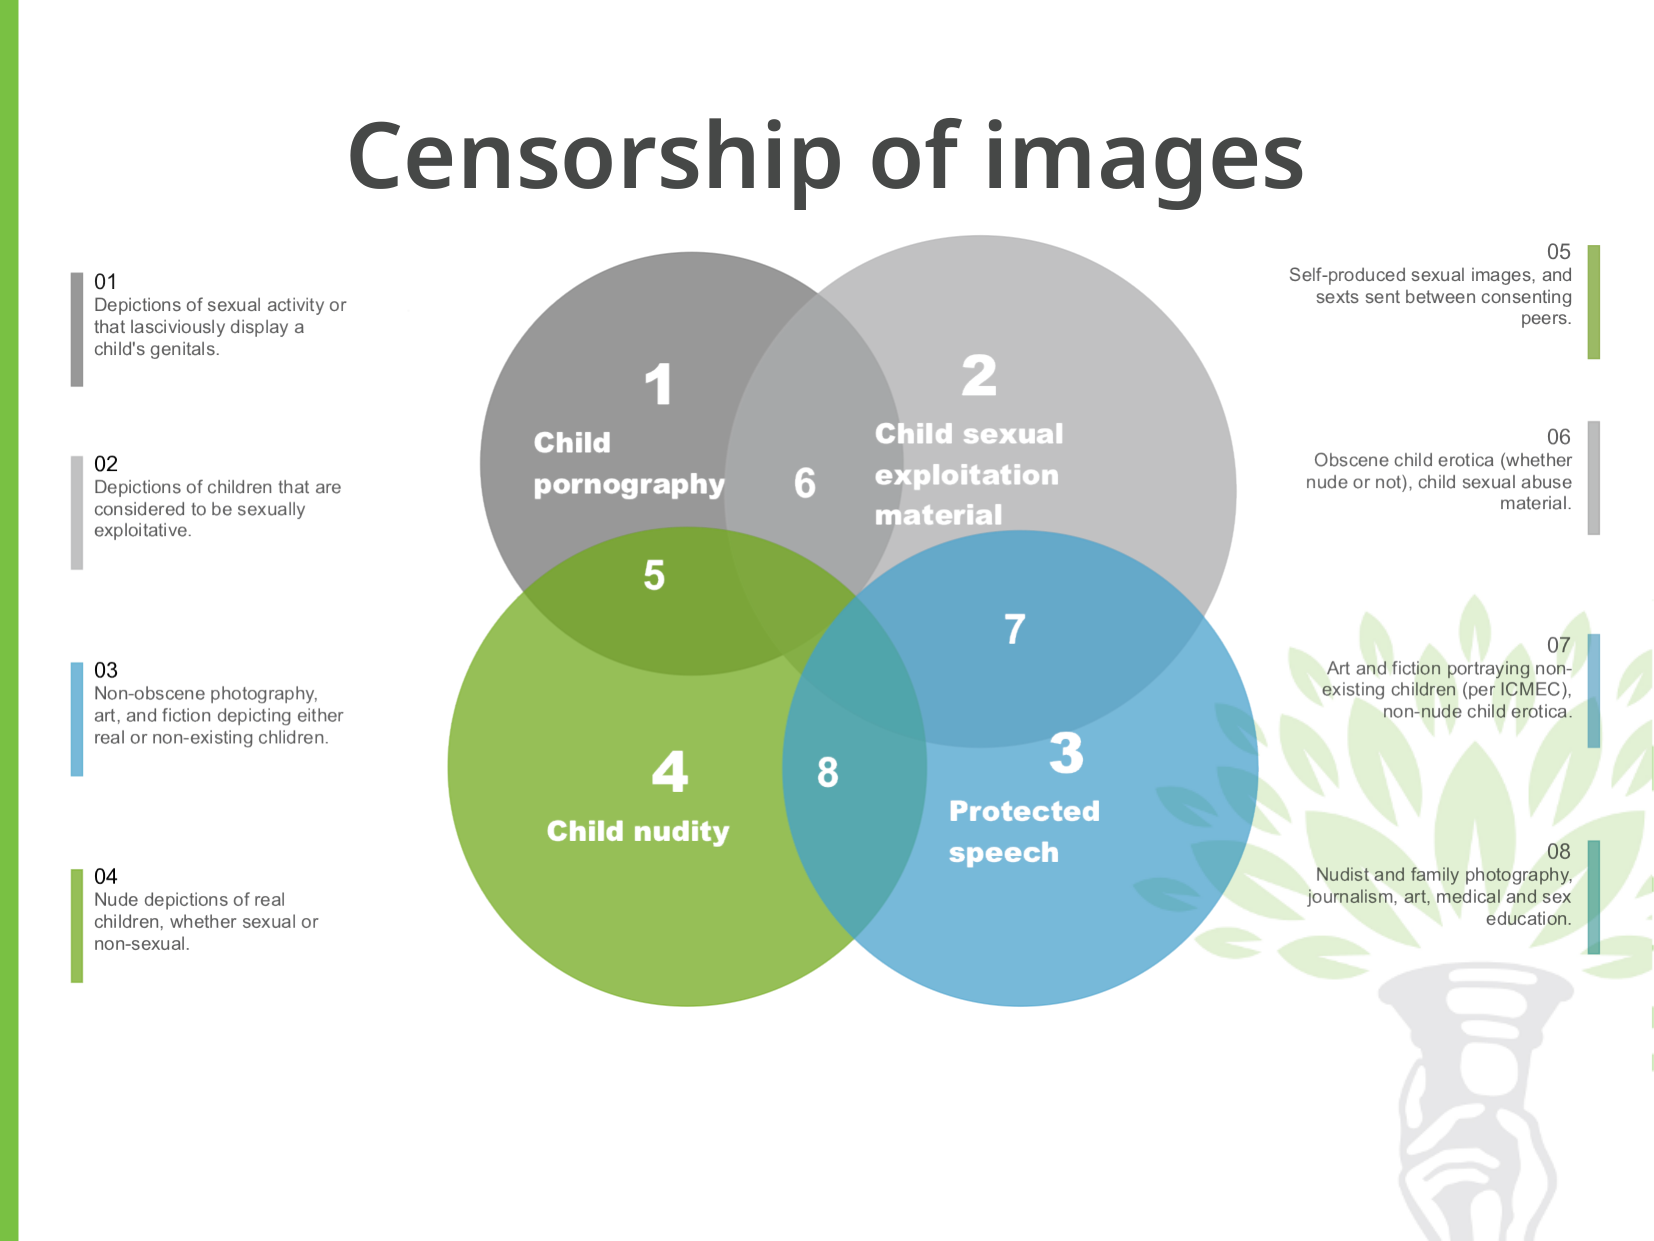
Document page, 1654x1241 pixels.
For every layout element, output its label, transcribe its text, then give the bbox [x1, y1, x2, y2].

picture [0, 0, 1654, 1241]
title Censorship of images [82, 49, 1571, 209]
